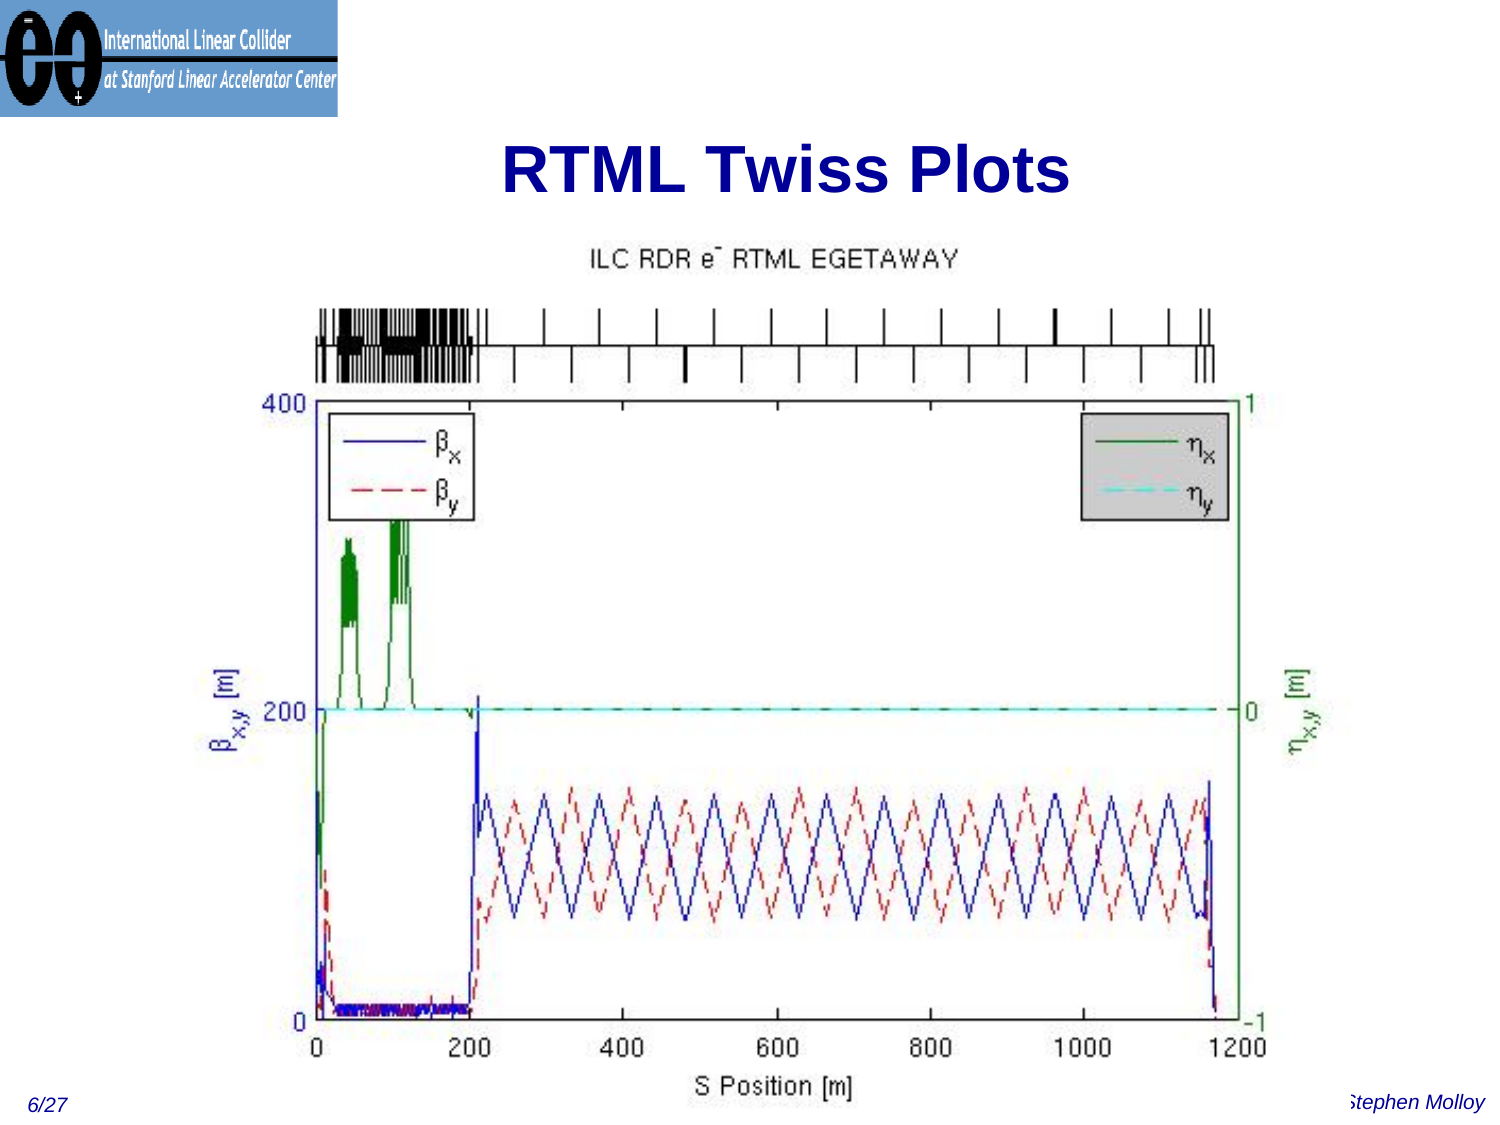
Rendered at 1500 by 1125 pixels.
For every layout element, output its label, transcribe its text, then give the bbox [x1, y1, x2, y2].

title RTML Twiss Plots [337, 87, 1237, 224]
picture [161, 224, 1351, 1117]
picture [0, 0, 338, 117]
